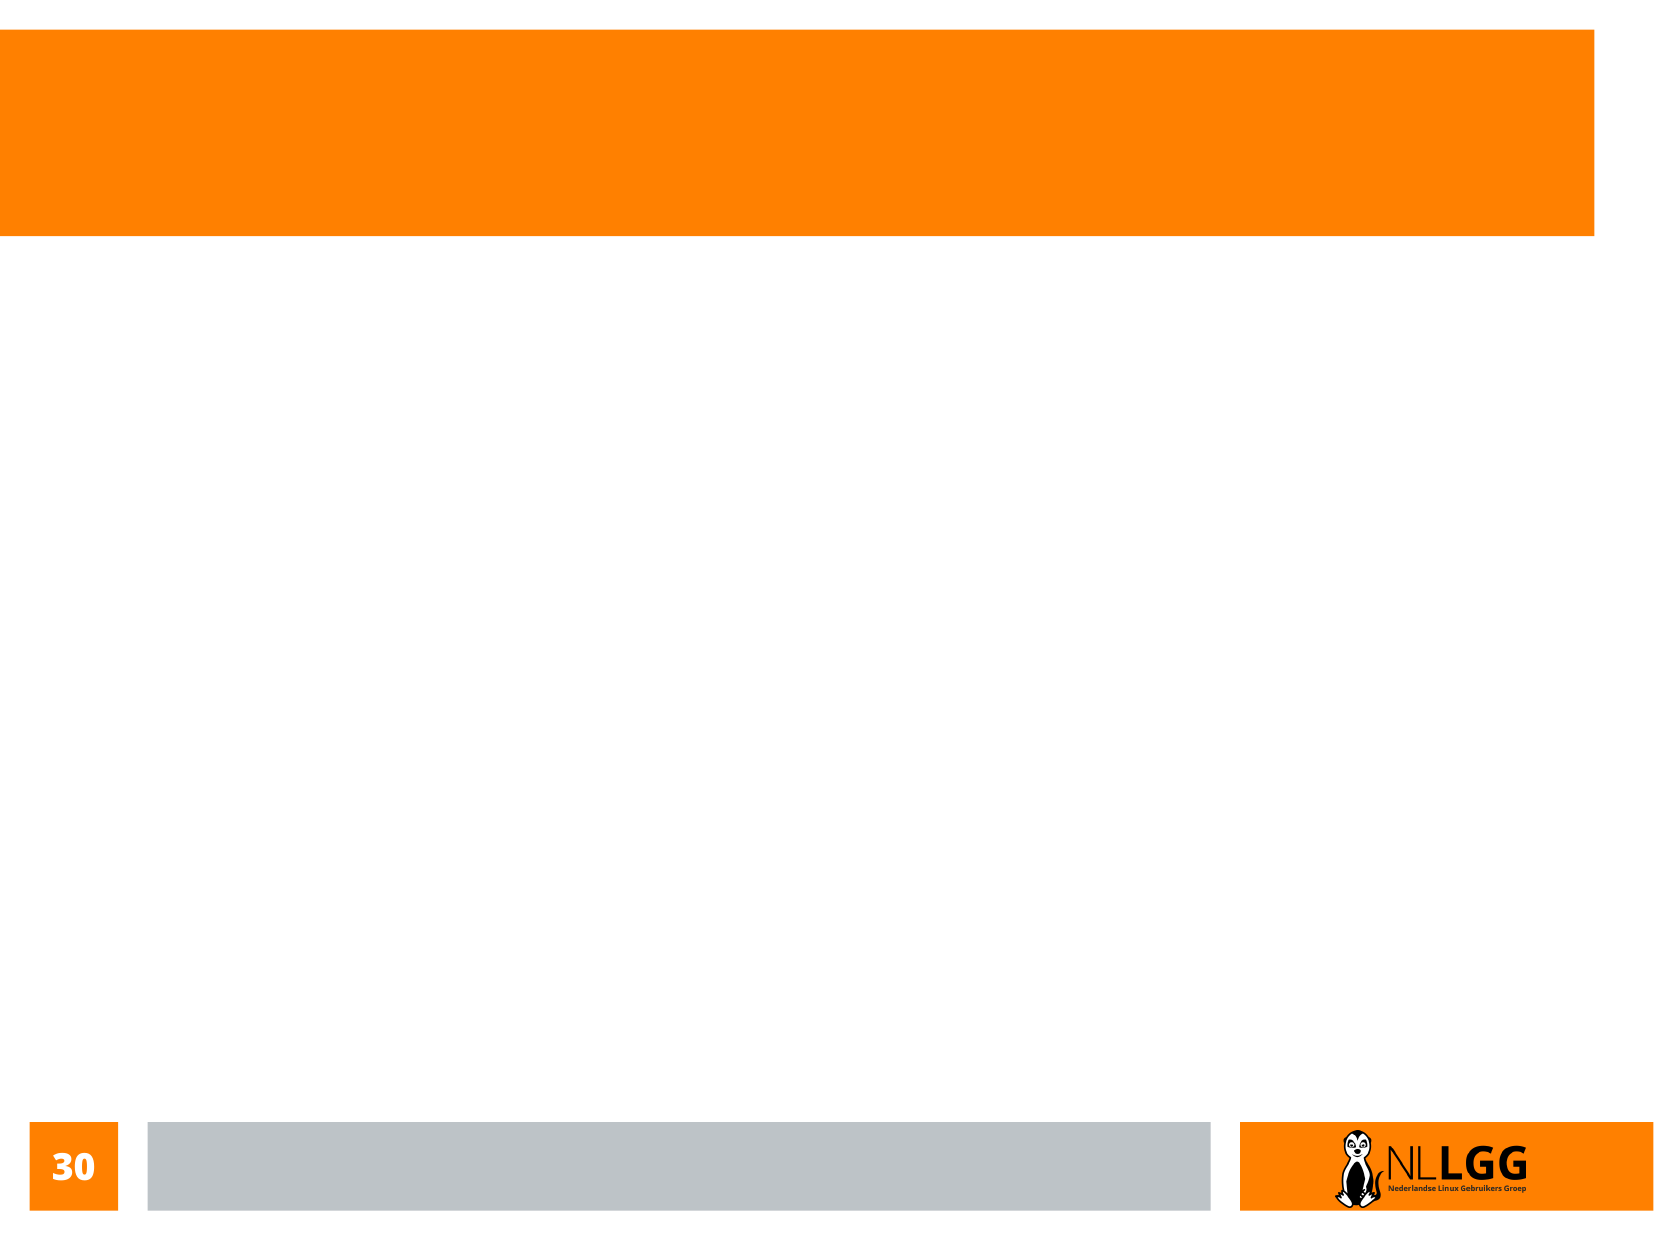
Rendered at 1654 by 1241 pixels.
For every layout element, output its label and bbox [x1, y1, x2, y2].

picture [1335, 1130, 1526, 1208]
